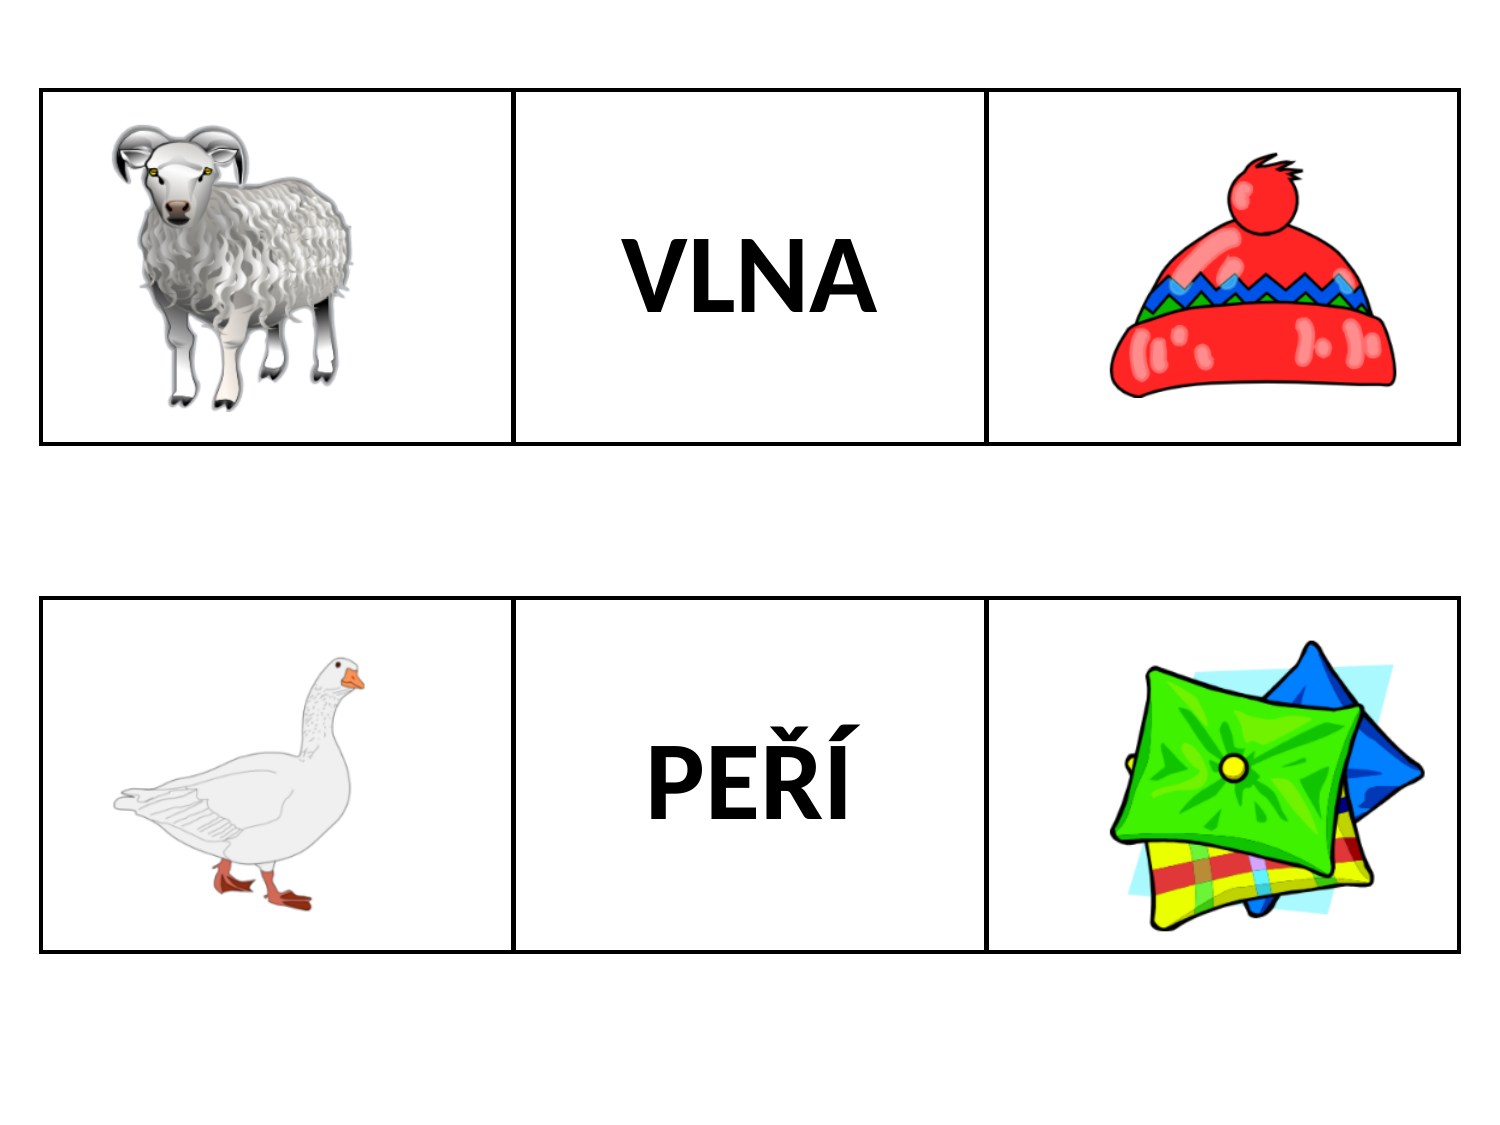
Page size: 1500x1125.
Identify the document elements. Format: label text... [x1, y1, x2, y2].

text_box VLNA [41, 90, 1459, 445]
picture [1104, 148, 1406, 398]
picture [1080, 633, 1434, 934]
picture [100, 113, 361, 412]
text_box PEŘÍ [41, 597, 1459, 953]
picture [100, 645, 373, 915]
